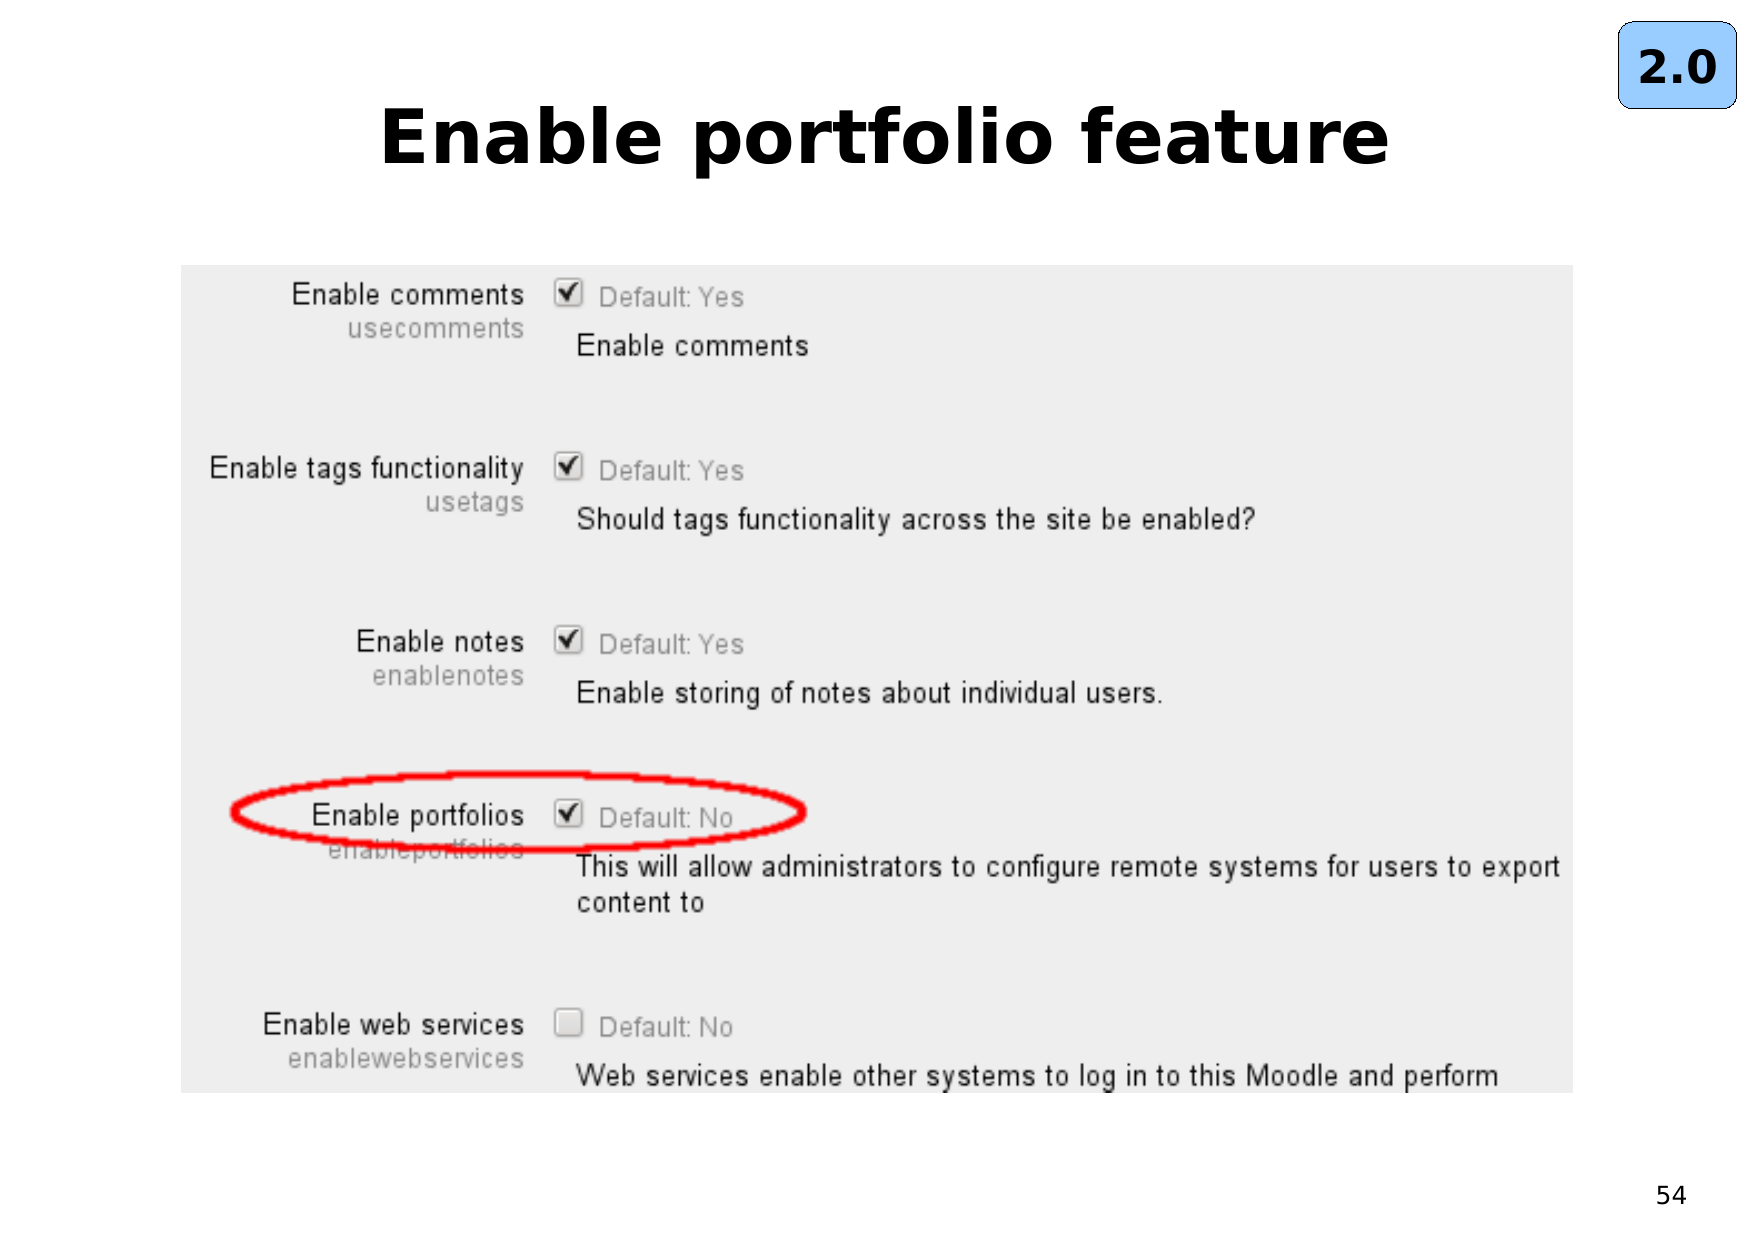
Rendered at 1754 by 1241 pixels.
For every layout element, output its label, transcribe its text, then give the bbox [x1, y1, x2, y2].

picture [181, 265, 1573, 1093]
title Enable portfolio feature [59, 50, 1713, 227]
text_box 2.0 [1618, 21, 1737, 109]
